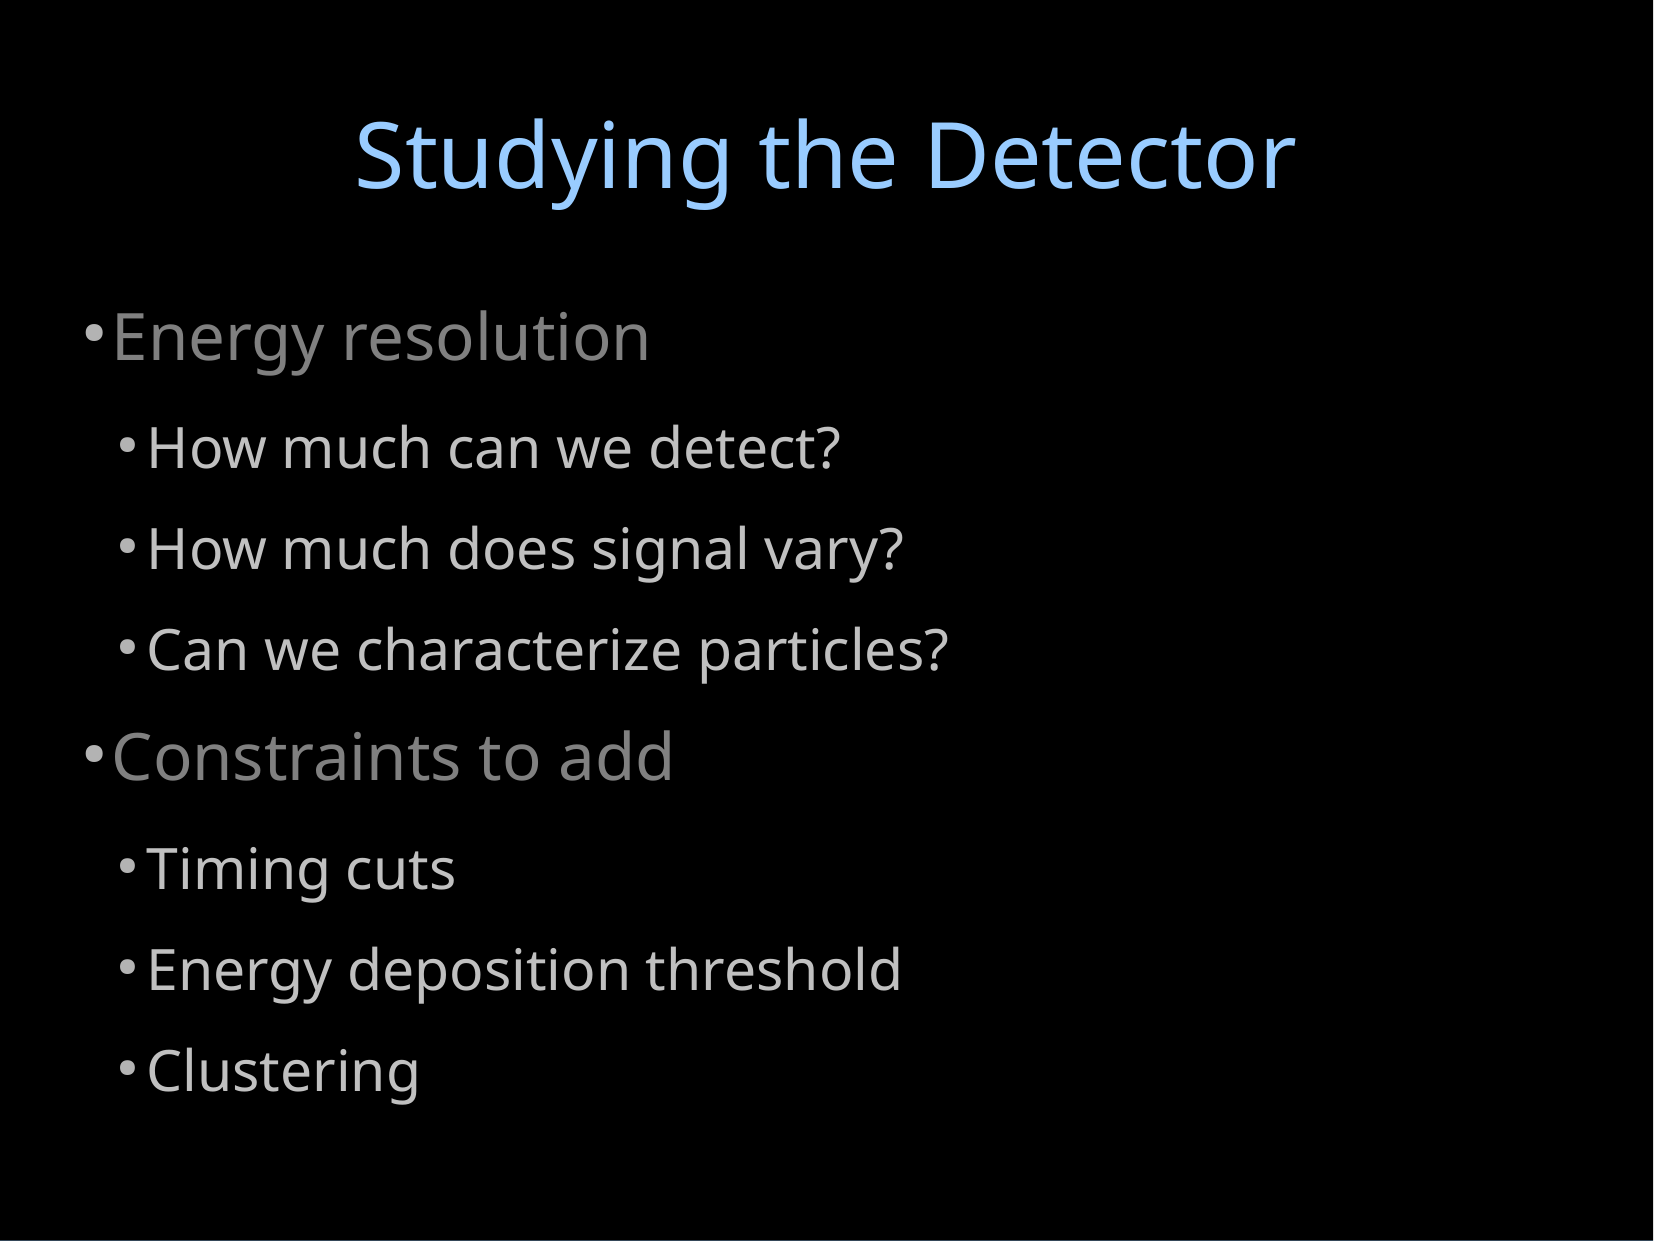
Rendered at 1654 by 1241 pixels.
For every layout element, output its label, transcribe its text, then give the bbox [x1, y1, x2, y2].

list Energy resolution How much can we detect? How much does signal vary? Can we characterize particles? Constraints to add Timing cuts Energy deposition threshold Clustering [82, 290, 1417, 1110]
title Studying the Detector [82, 49, 1571, 257]
